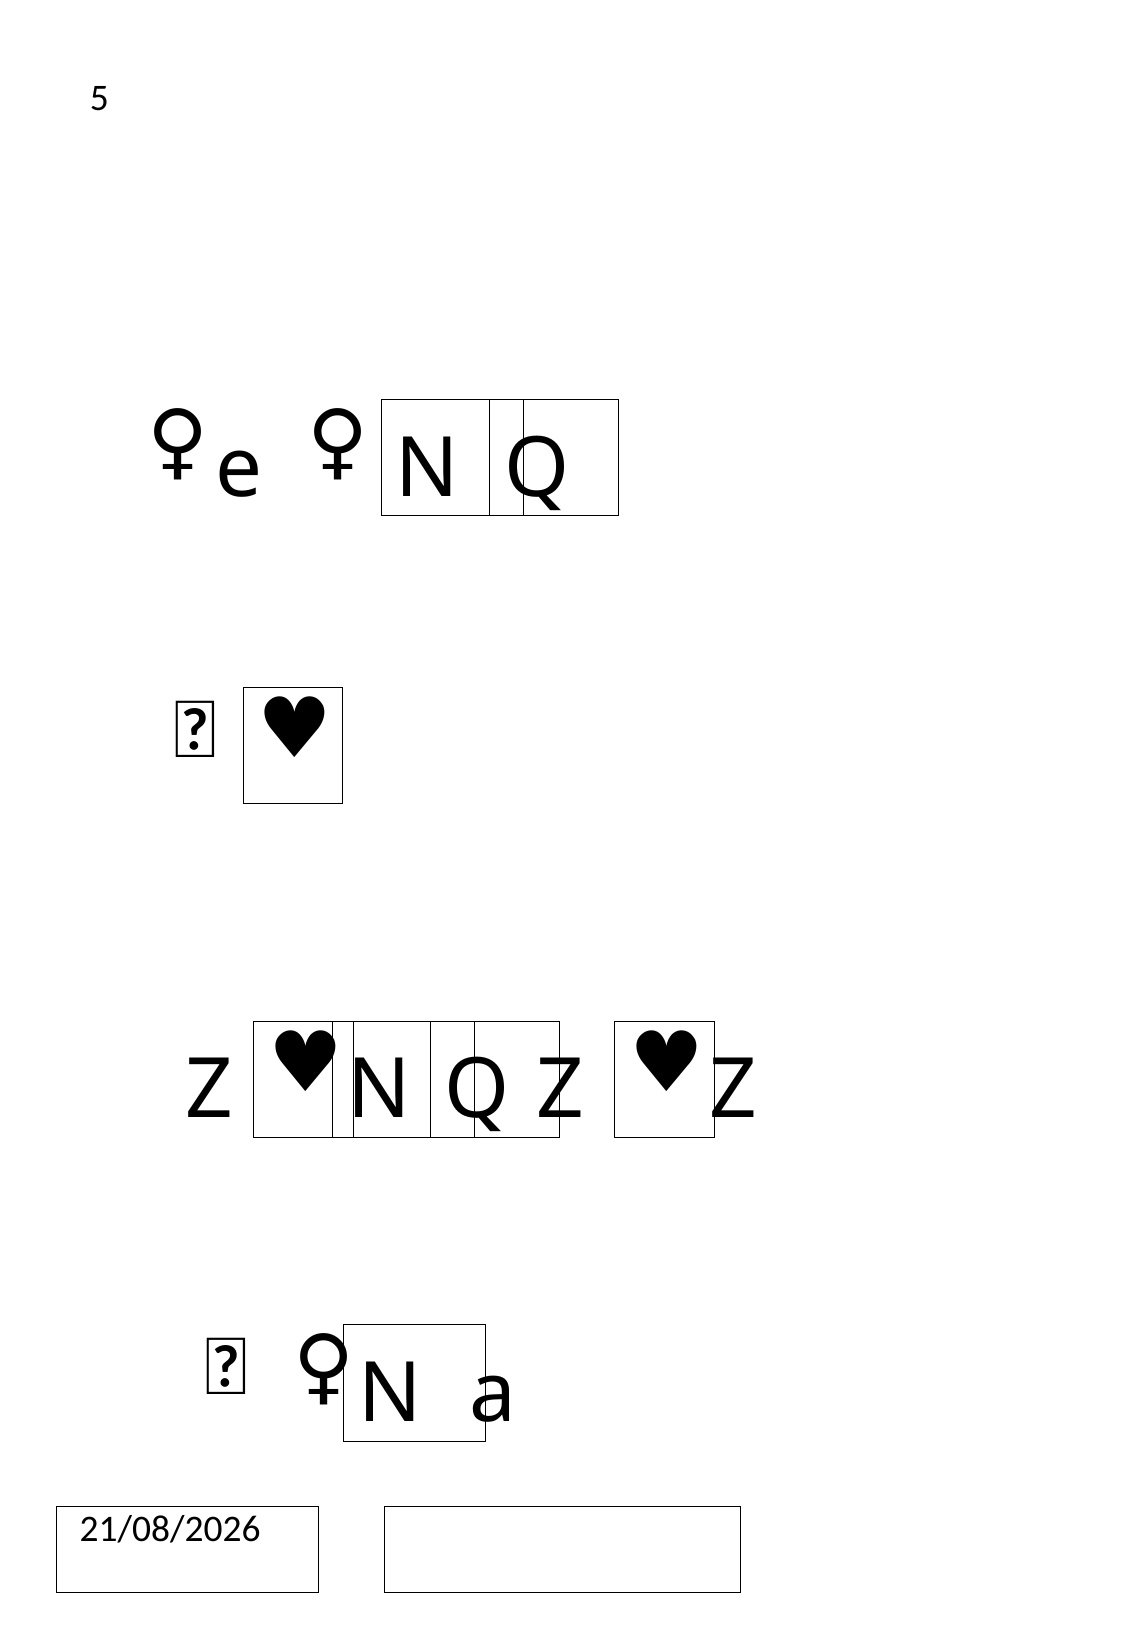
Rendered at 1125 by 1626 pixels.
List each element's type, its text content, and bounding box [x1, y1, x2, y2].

text_box  [191, 1325, 279, 1442]
text_box a [486, 1382, 502, 1395]
text_box ♥ [614, 1021, 695, 1138]
text_box Z [695, 1021, 829, 1138]
text_box N [381, 399, 524, 516]
text_box Q [430, 1021, 522, 1138]
text_box a [486, 1325, 590, 1442]
text_box N [332, 1021, 430, 1138]
text_box ♥ [253, 1021, 332, 1138]
text_box a [486, 1399, 502, 1416]
text_box Q [524, 399, 619, 516]
text_box N [343, 1324, 486, 1442]
text_box Q [524, 442, 556, 490]
text_box ♀ [292, 399, 425, 517]
text_box ♥ [243, 687, 343, 804]
text_box 5 [74, 75, 125, 136]
text_box ♀ [307, 1340, 340, 1372]
text_box ♀ [133, 399, 200, 517]
text_box ♀ [279, 1325, 343, 1442]
text_box  [159, 687, 243, 804]
text_box Z [522, 1021, 614, 1138]
text_box Z [170, 1021, 253, 1138]
text_box ♀ [161, 415, 194, 447]
text_box e [200, 399, 292, 517]
